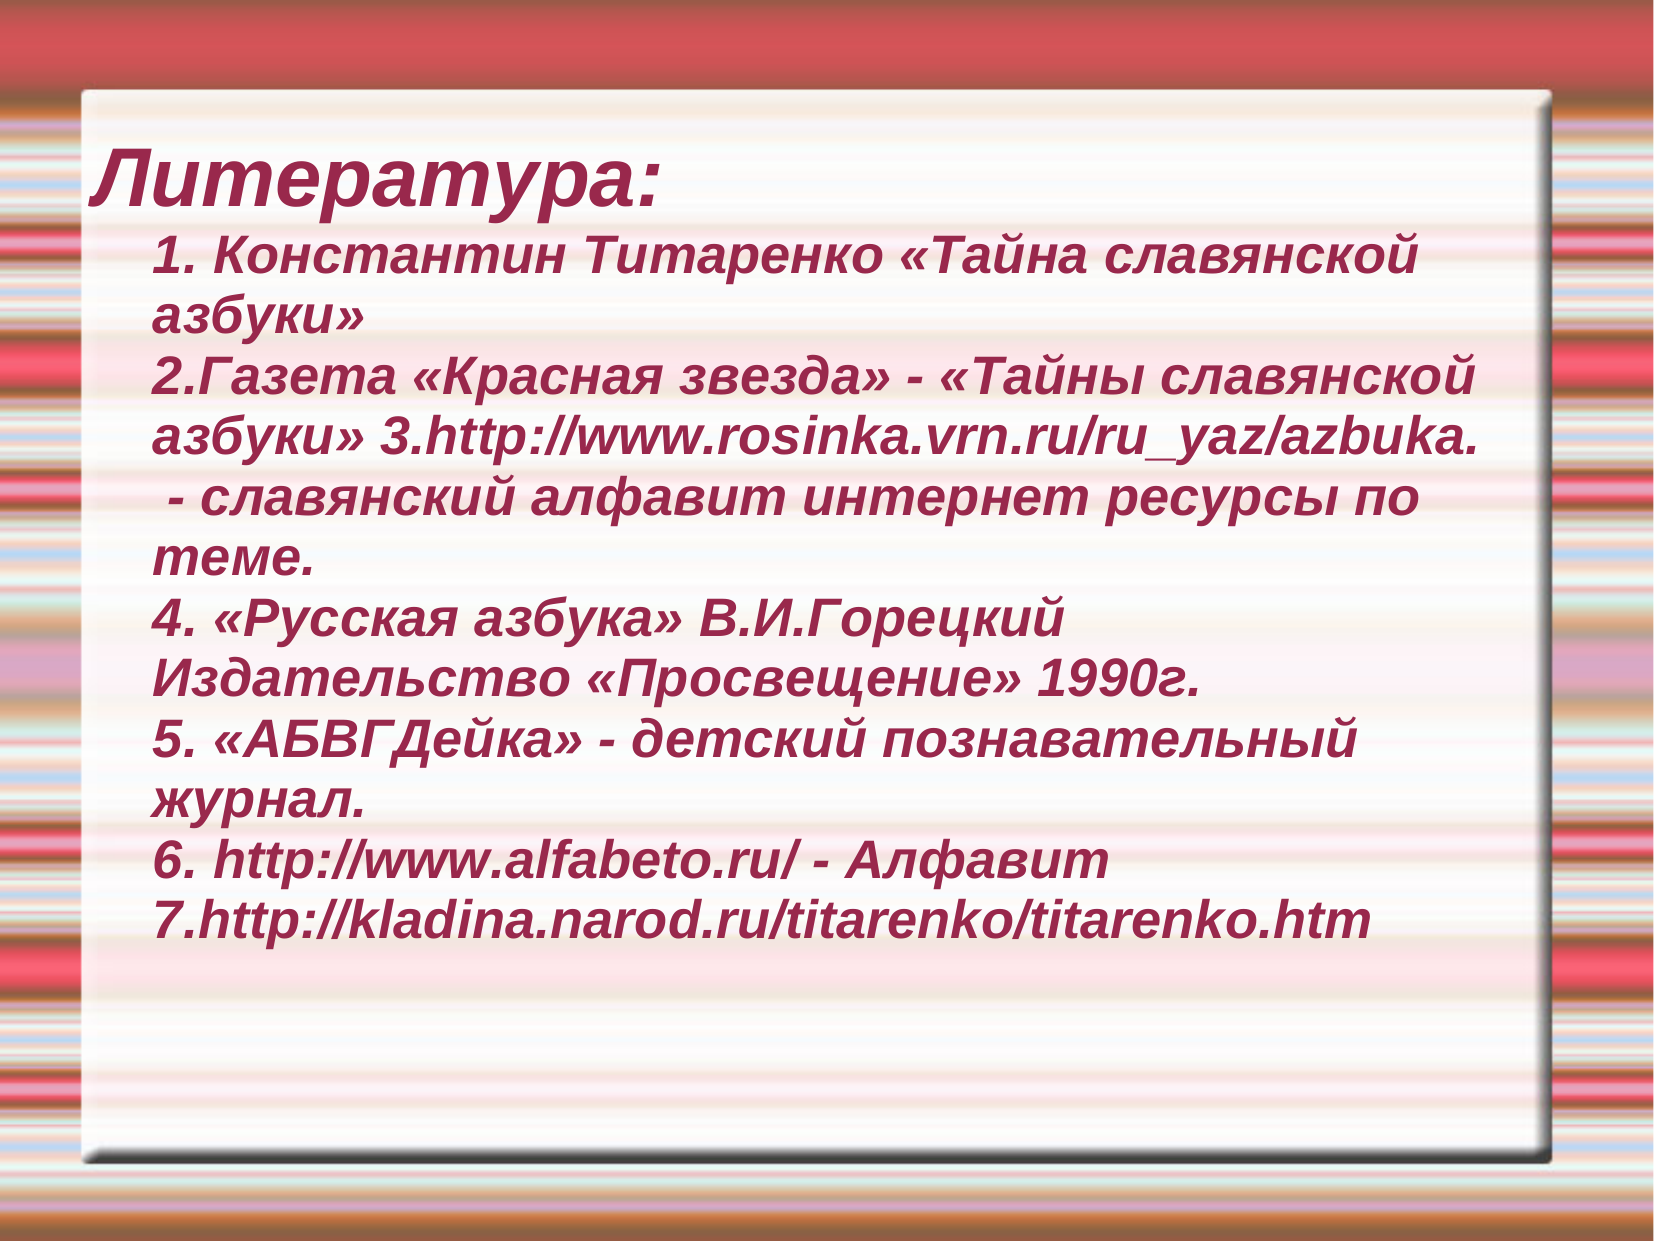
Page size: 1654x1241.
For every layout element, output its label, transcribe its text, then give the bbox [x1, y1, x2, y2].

text_box [501, 500, 826, 572]
title Литература: 1. Константин Титаренко «Тайна славянской азбуки» 2.Газета «Красная звезда» - «Тайны славянской азбуки» 3.http://www.rosinka.vrn.ru/ru_yaz/azbuka. - славянский алфавит интернет ресурсы по теме. 4. «Русская азбука» В.И.Горецкий Издательство «Просвещение» 1990г. 5. «АБВГДейка» - детский познавательный журнал. 6. http://www.alfabeto.ru/ - Алфавит 7.http://kladina.narod.ru/titarenko/titarenko.htm [93, 124, 1506, 1241]
picture [0, 0, 1654, 1241]
